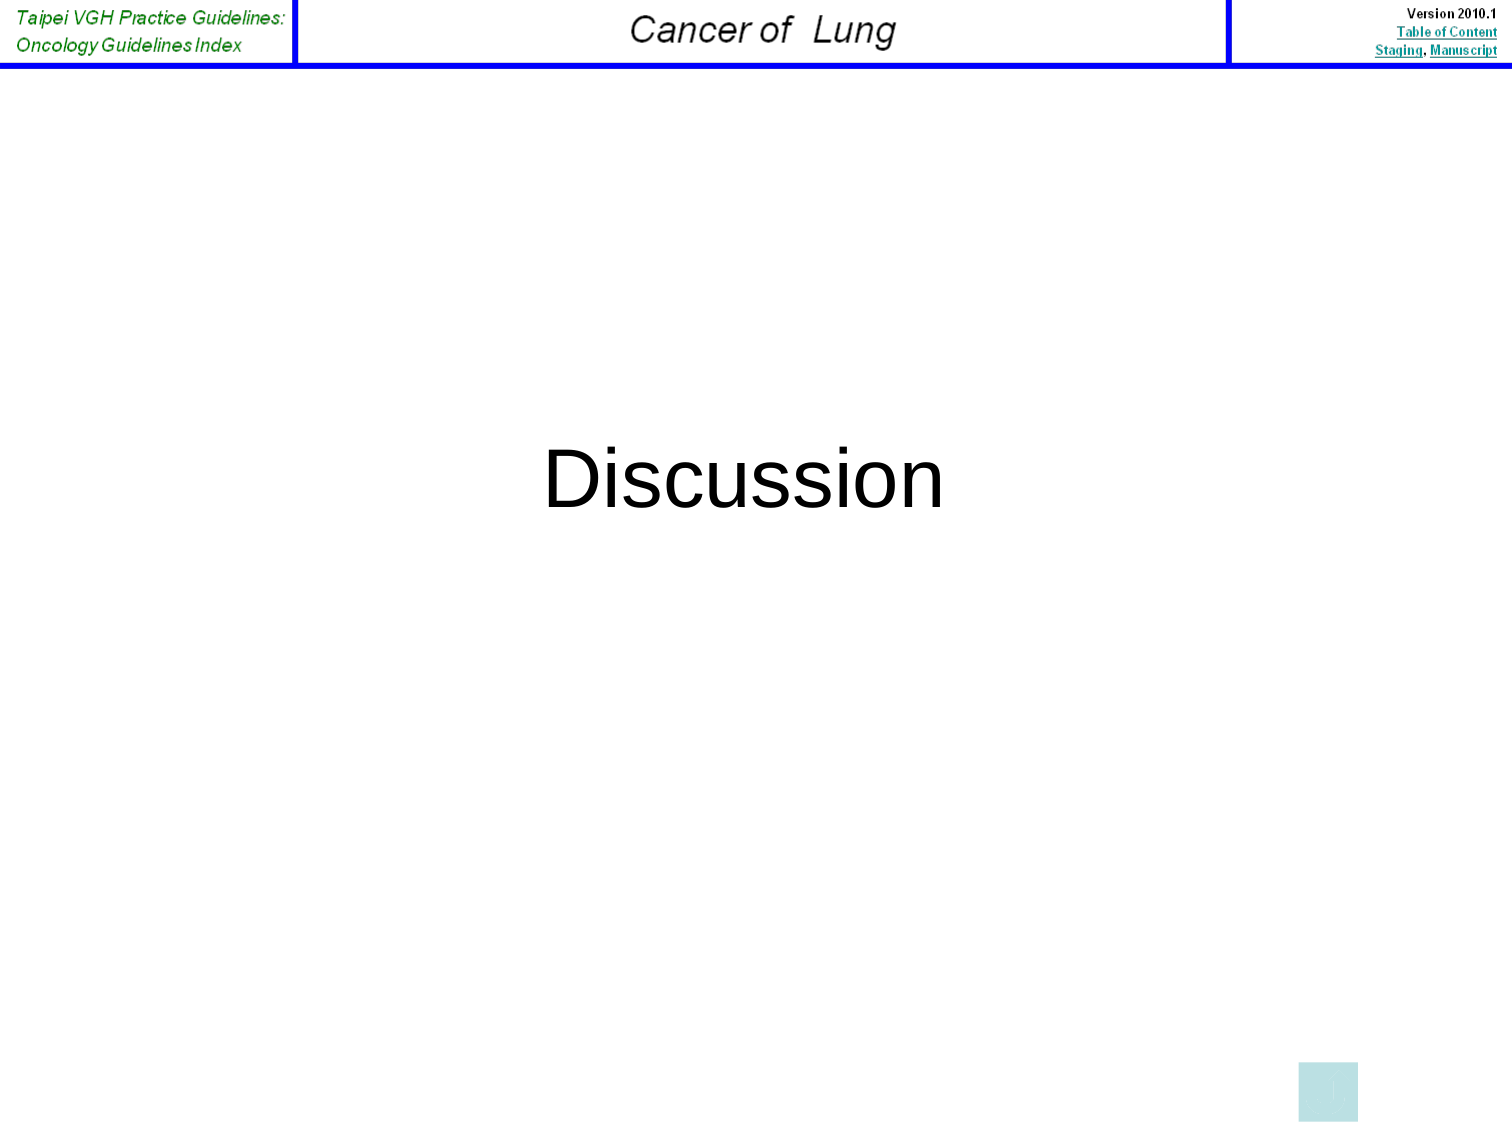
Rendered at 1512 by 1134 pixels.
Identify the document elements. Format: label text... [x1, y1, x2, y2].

title Discussion [113, 352, 1399, 596]
